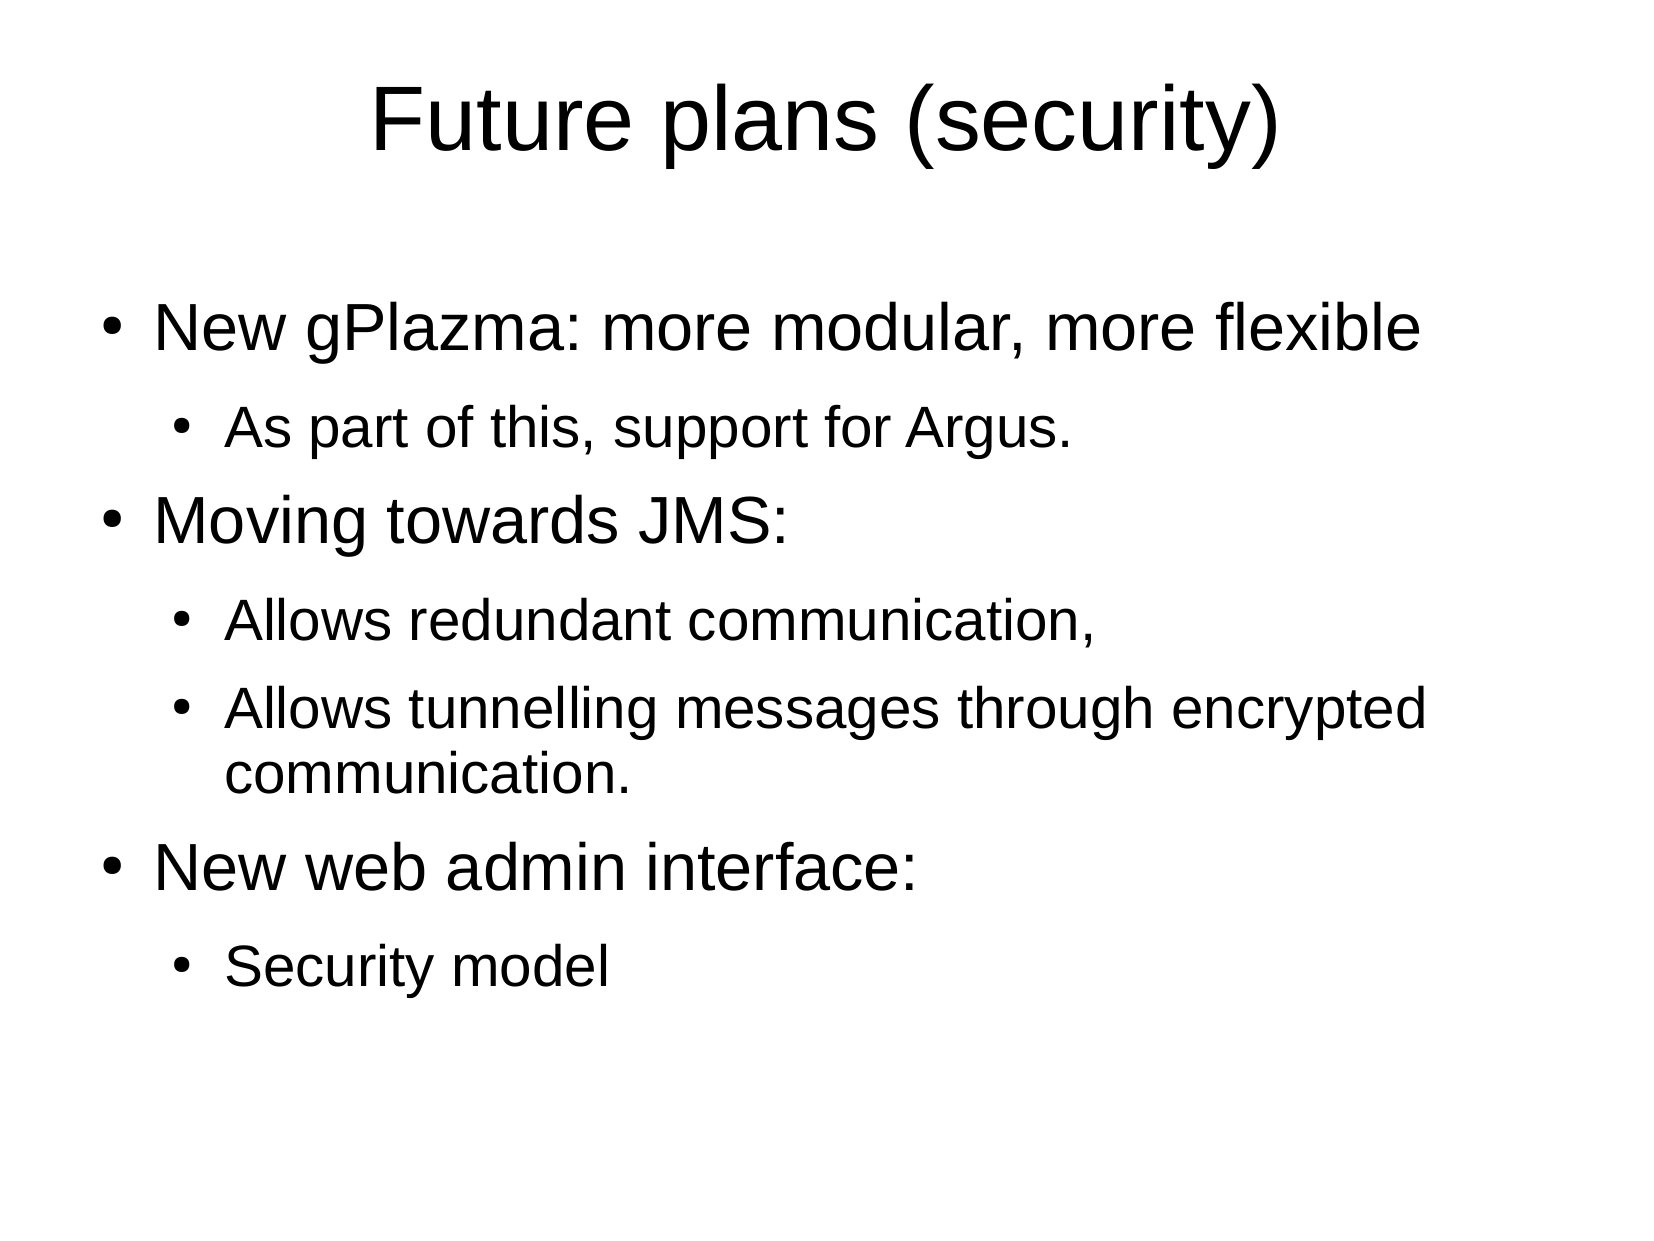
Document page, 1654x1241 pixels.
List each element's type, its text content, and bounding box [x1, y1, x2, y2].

title Future plans (security) [82, 56, 1571, 181]
list New gPlazma: more modular, more flexible As part of this, support for Argus. Moving towards JMS: Allows redundant communication, Allows tunnelling messages through encrypted communication. New web admin interface: Security model [82, 290, 1571, 1109]
